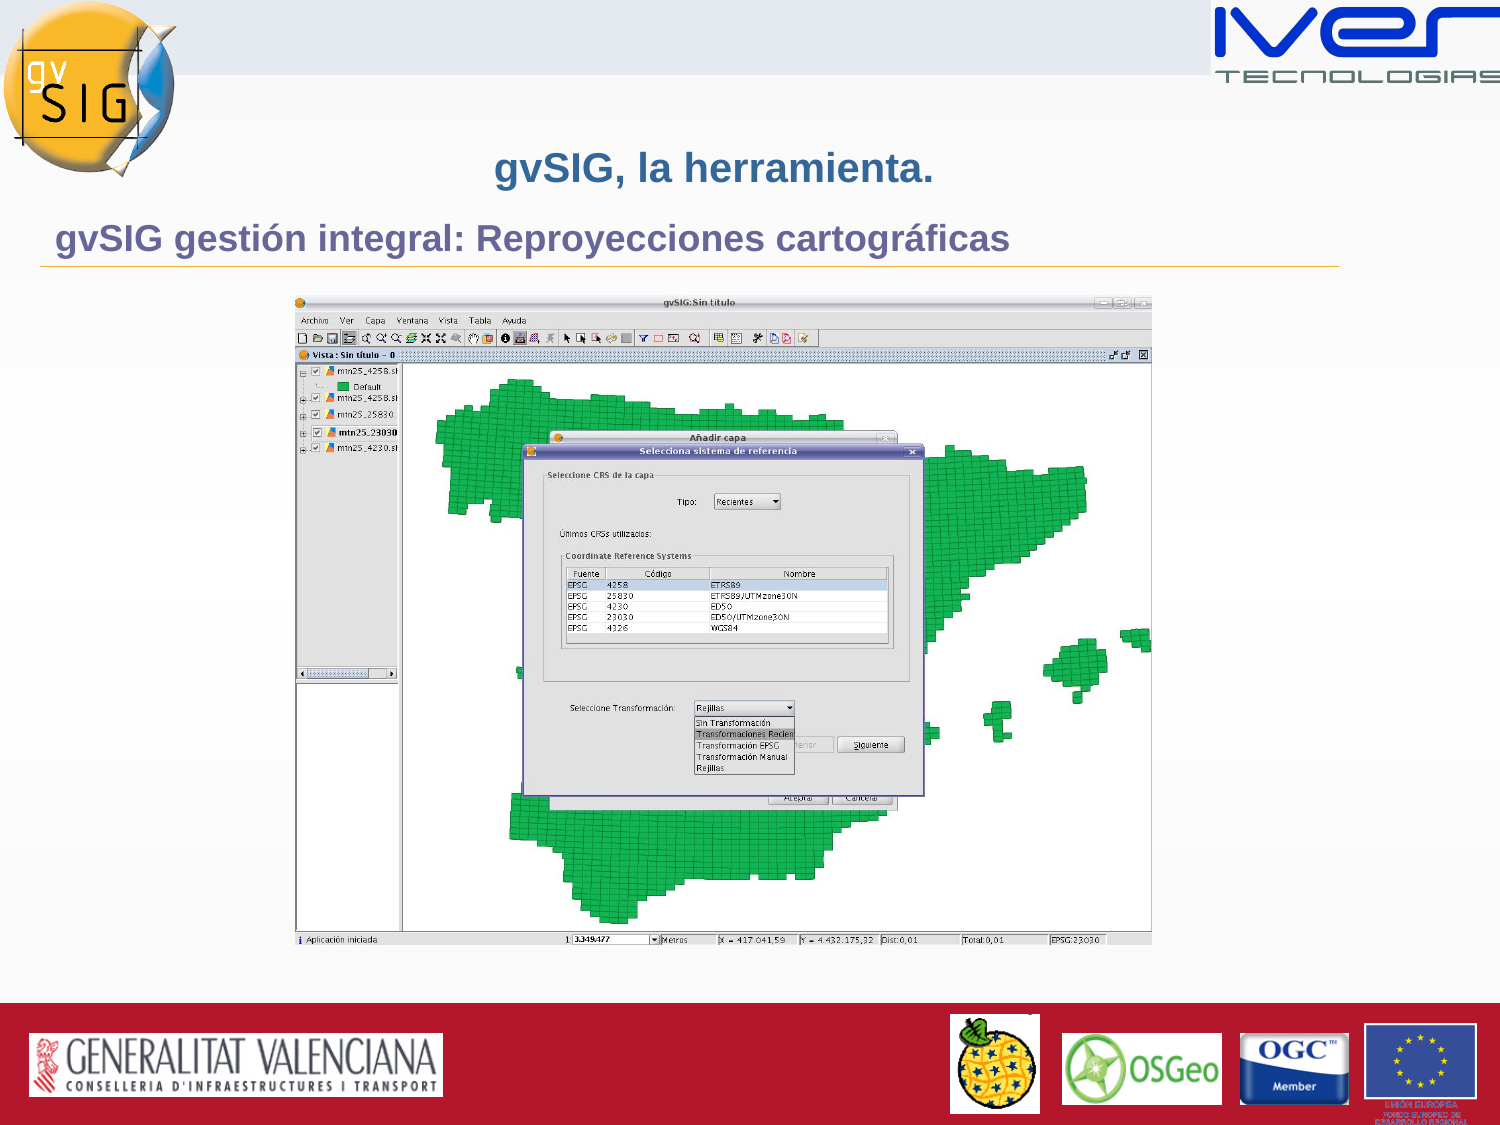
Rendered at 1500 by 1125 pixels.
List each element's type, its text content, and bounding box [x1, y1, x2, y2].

text_box gvSIG, la herramienta. [0, 137, 1429, 207]
picture [29, 1033, 443, 1097]
picture [1364, 1023, 1477, 1125]
picture [950, 1014, 1040, 1114]
picture [0, 0, 178, 137]
picture [295, 295, 1152, 945]
picture [1062, 1033, 1222, 1105]
text_box gvSIG gestión integral: Reproyecciones cartográficas [40, 210, 1359, 275]
picture [1210, 0, 1500, 98]
picture [1240, 1033, 1349, 1105]
